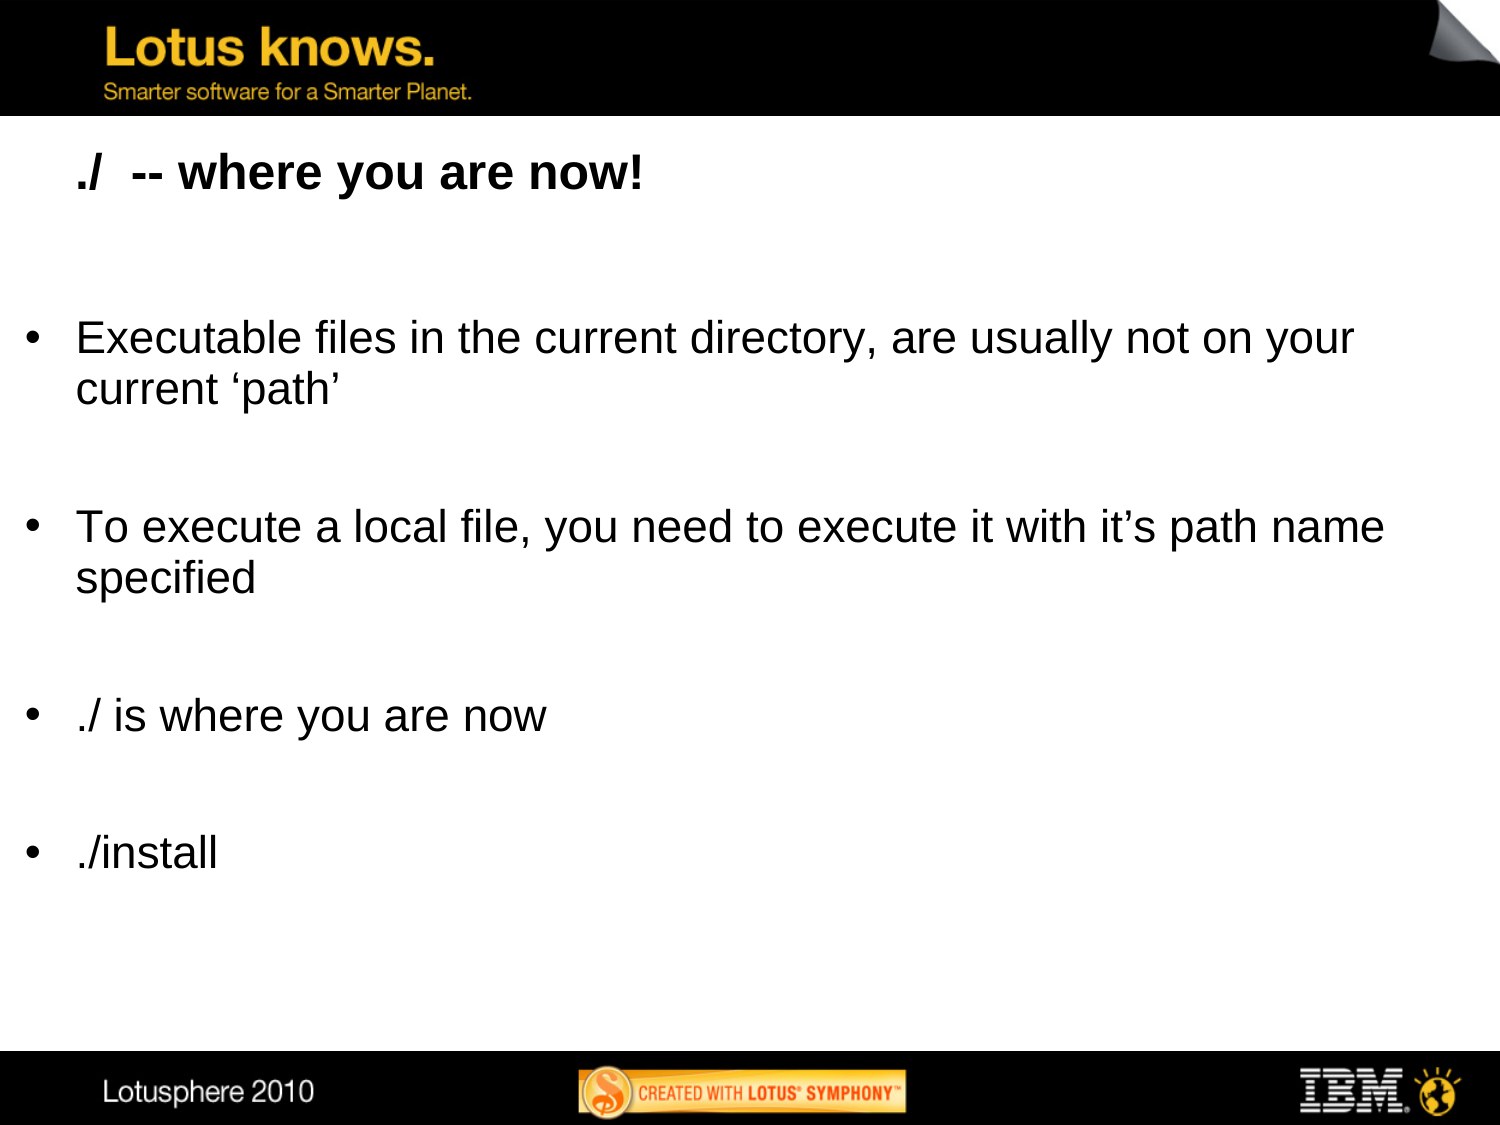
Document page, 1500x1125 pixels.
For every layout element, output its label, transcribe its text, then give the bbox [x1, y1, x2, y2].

title ./ -- where you are now! [74, 137, 1475, 200]
picture [0, 1053, 1500, 1125]
picture [0, 0, 1500, 114]
list Executable files in the current directory, are usually not on your current ‘path’ To execute a local file, you need to execute it with it’s path name specified ./ is where you are now ./install [24, 237, 1476, 1026]
